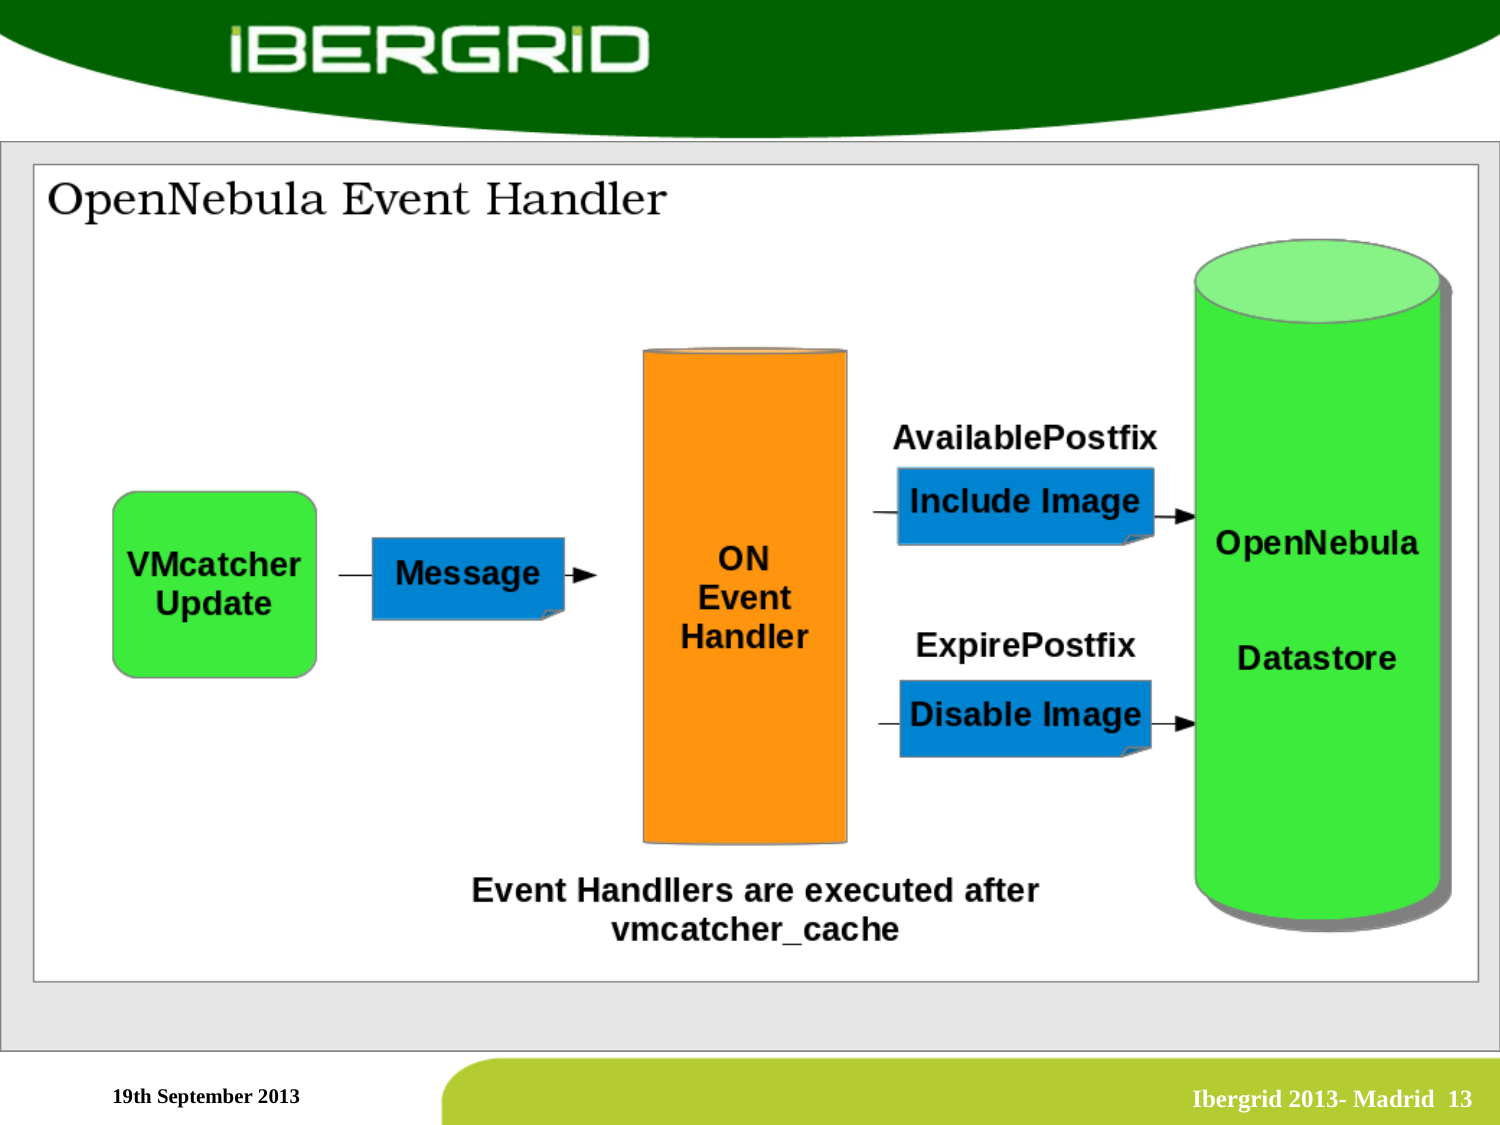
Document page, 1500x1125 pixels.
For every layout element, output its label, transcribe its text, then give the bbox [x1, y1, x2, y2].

text_box 19th September 2013 [49, 1074, 363, 1113]
text_box Ibergrid 2013- Madrid <number> [1125, 1074, 1488, 1125]
picture [0, 0, 1500, 1125]
